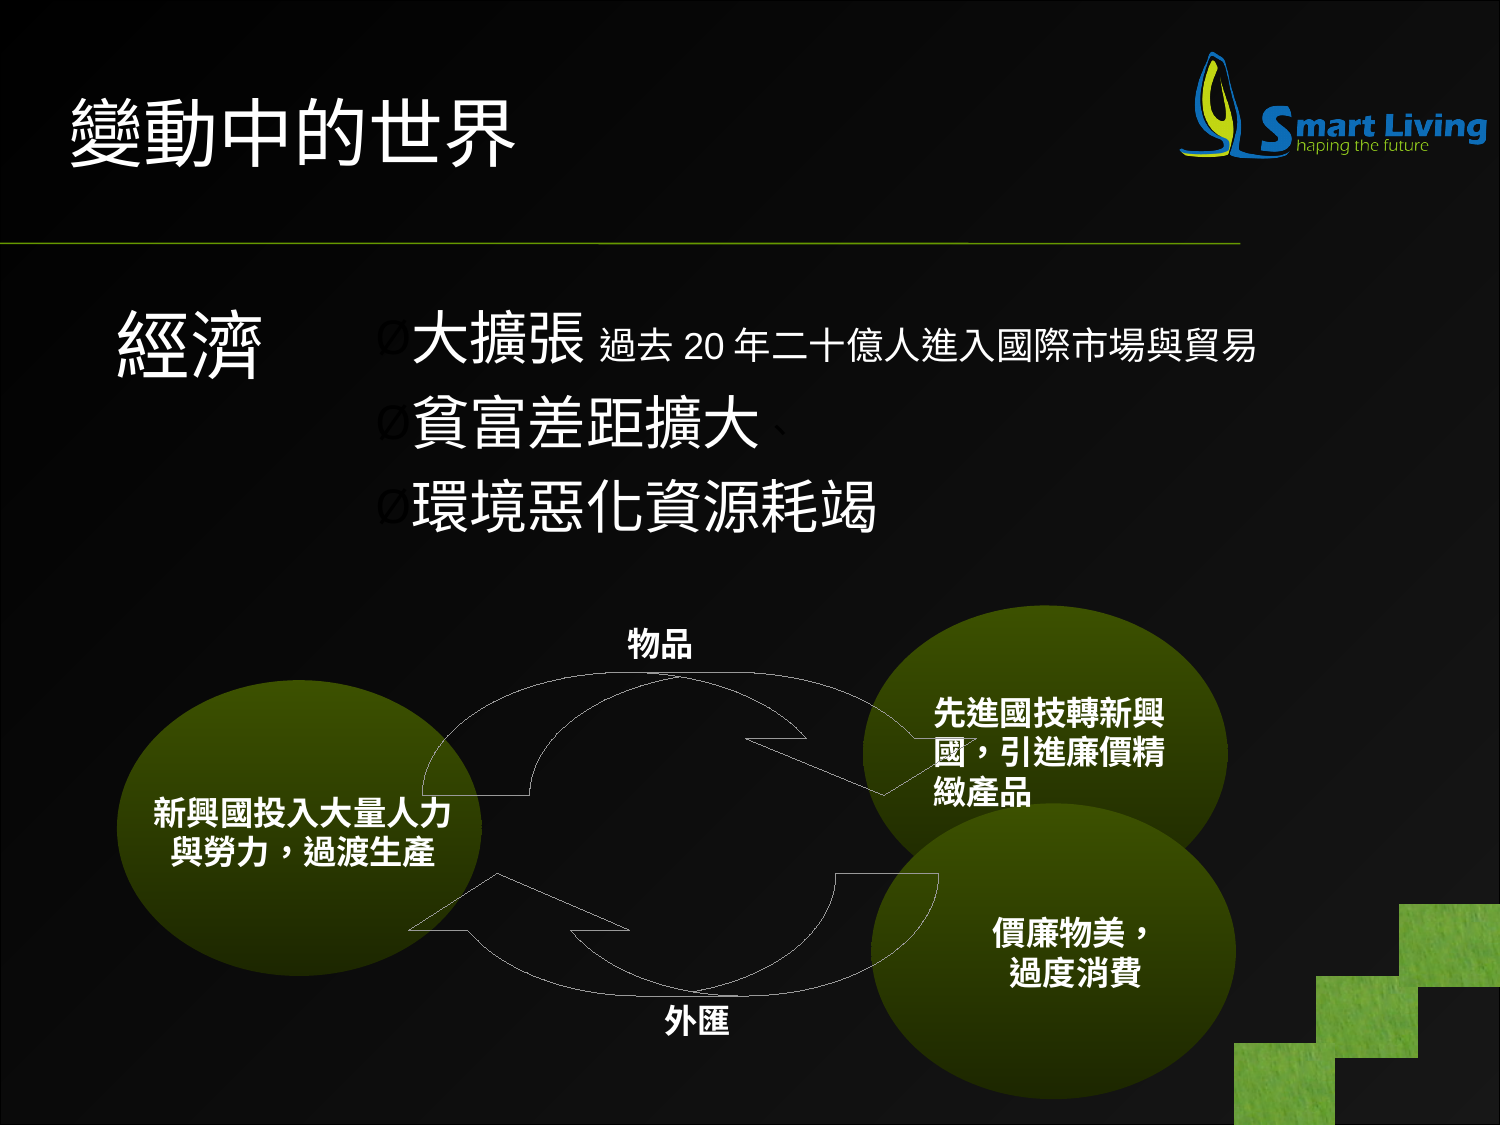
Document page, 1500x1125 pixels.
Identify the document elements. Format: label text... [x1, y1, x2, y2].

text_box 經濟 [100, 279, 301, 409]
text_box 新興國投入大量人力與勞力，過渡生產 [137, 784, 470, 880]
text_box [116, 680, 482, 977]
text_box 價廉物美，過度消費 [974, 904, 1178, 1001]
text_box 大擴張 過去20年二十億人進入國際市場與貿易 貧富差距擴大、 環境惡化資源耗竭 [360, 294, 1435, 548]
text_box 外匯 [649, 997, 747, 1048]
text_box 物品 [612, 615, 710, 671]
text_box [863, 605, 1236, 1100]
text_box 變動中的世界 [53, 43, 927, 220]
text_box 先進國技轉新興國，引進廉價精緻產品 [918, 684, 1197, 820]
text_box 外匯 [649, 992, 747, 996]
